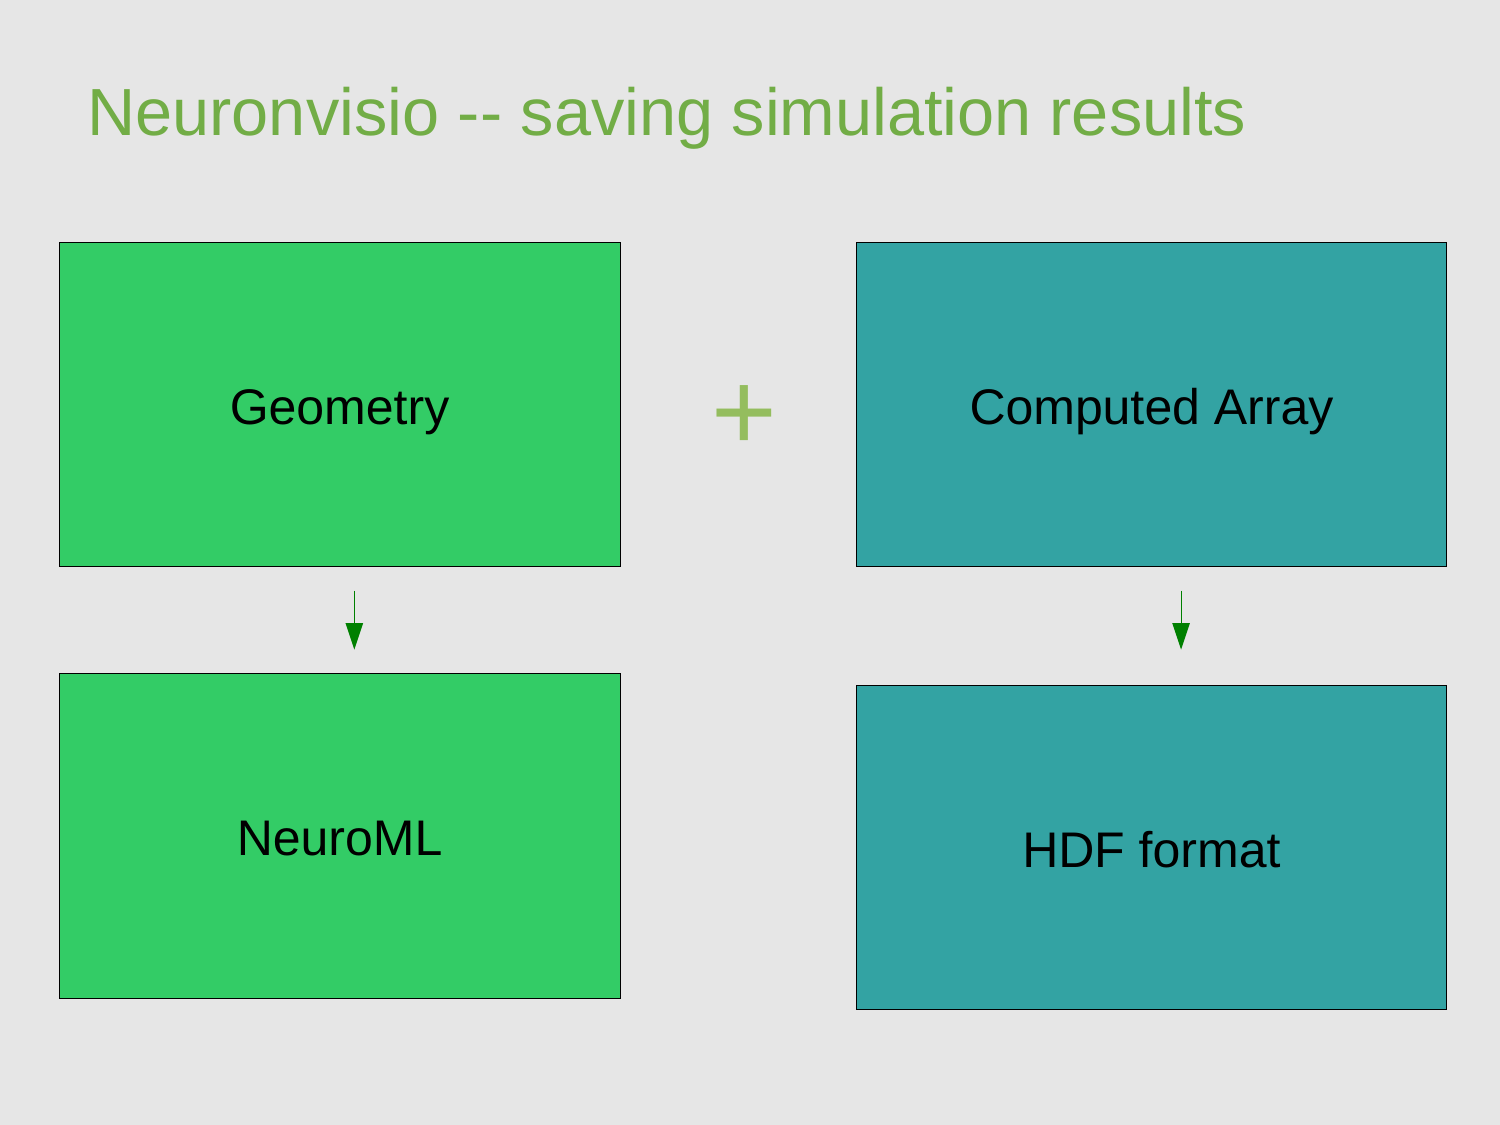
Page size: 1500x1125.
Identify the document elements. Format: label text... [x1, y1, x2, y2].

text_box + [696, 330, 786, 481]
text_box NeuroML [59, 673, 621, 999]
text_box Computed Array [856, 242, 1447, 567]
text_box Geometry [59, 242, 621, 567]
text_box HDF format [856, 685, 1447, 1010]
title Neuronvisio -- saving simulation results [87, 50, 1426, 176]
